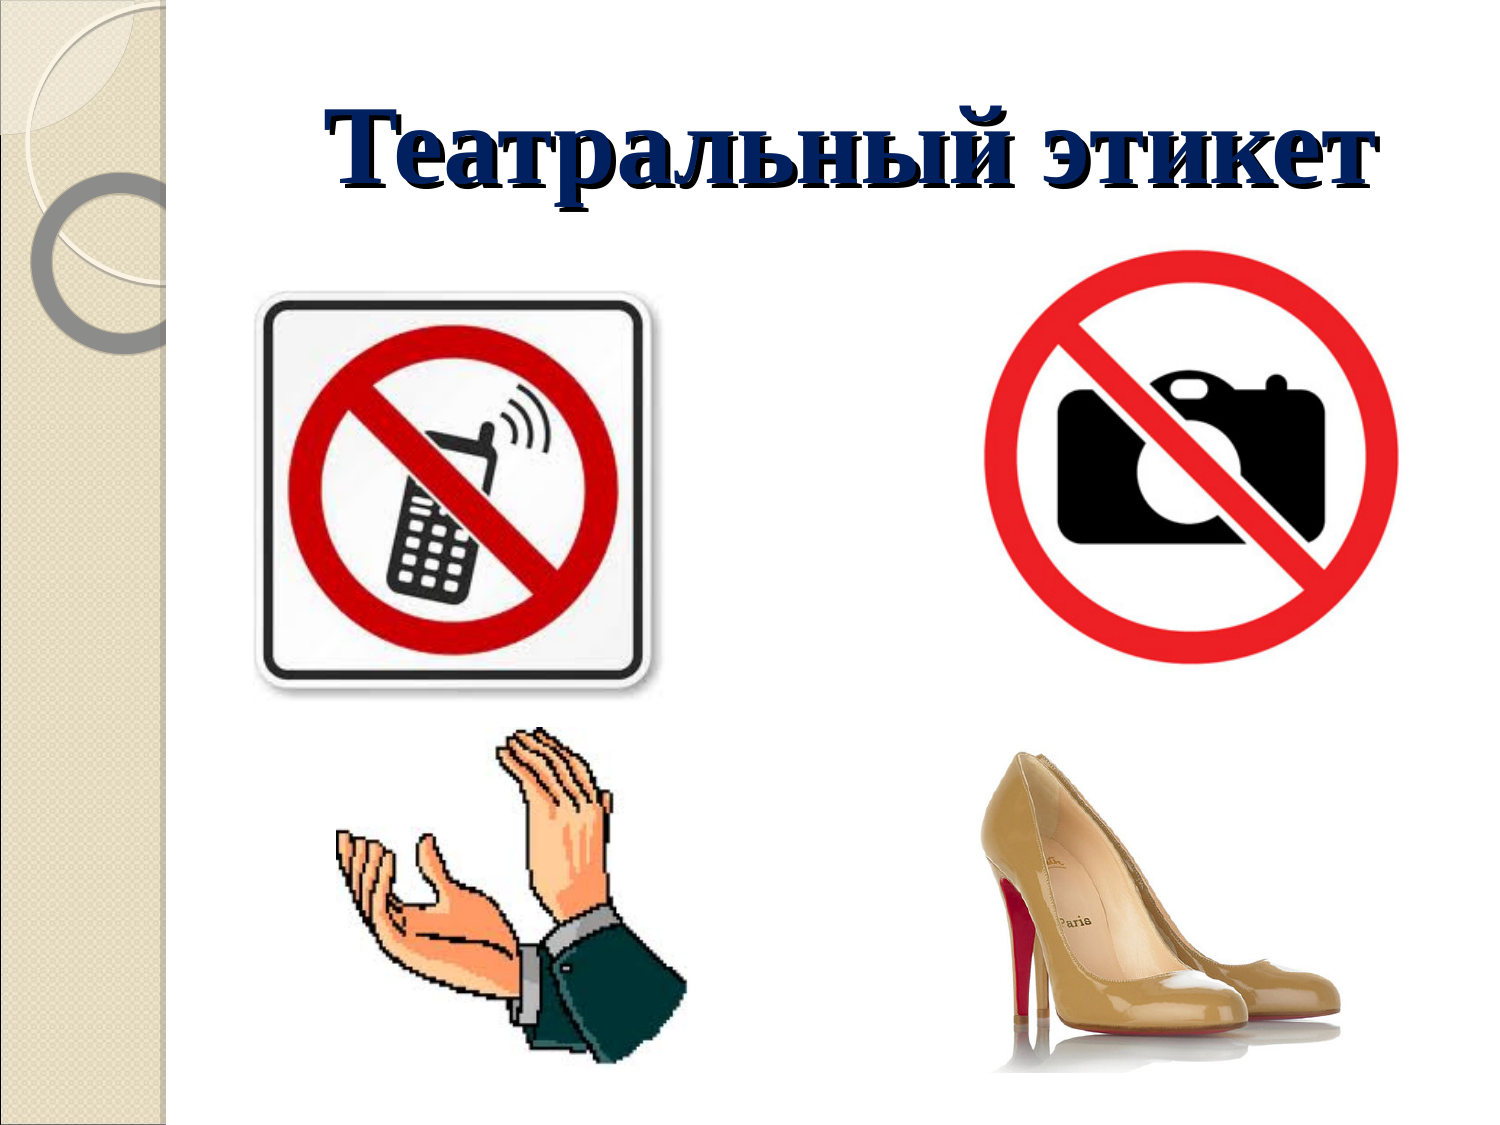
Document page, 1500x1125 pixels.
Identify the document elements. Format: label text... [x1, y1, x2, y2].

picture [974, 243, 1409, 674]
title Театральный этикет [235, 45, 1466, 233]
picture [253, 290, 665, 702]
picture [950, 727, 1369, 1073]
picture [336, 727, 695, 1072]
